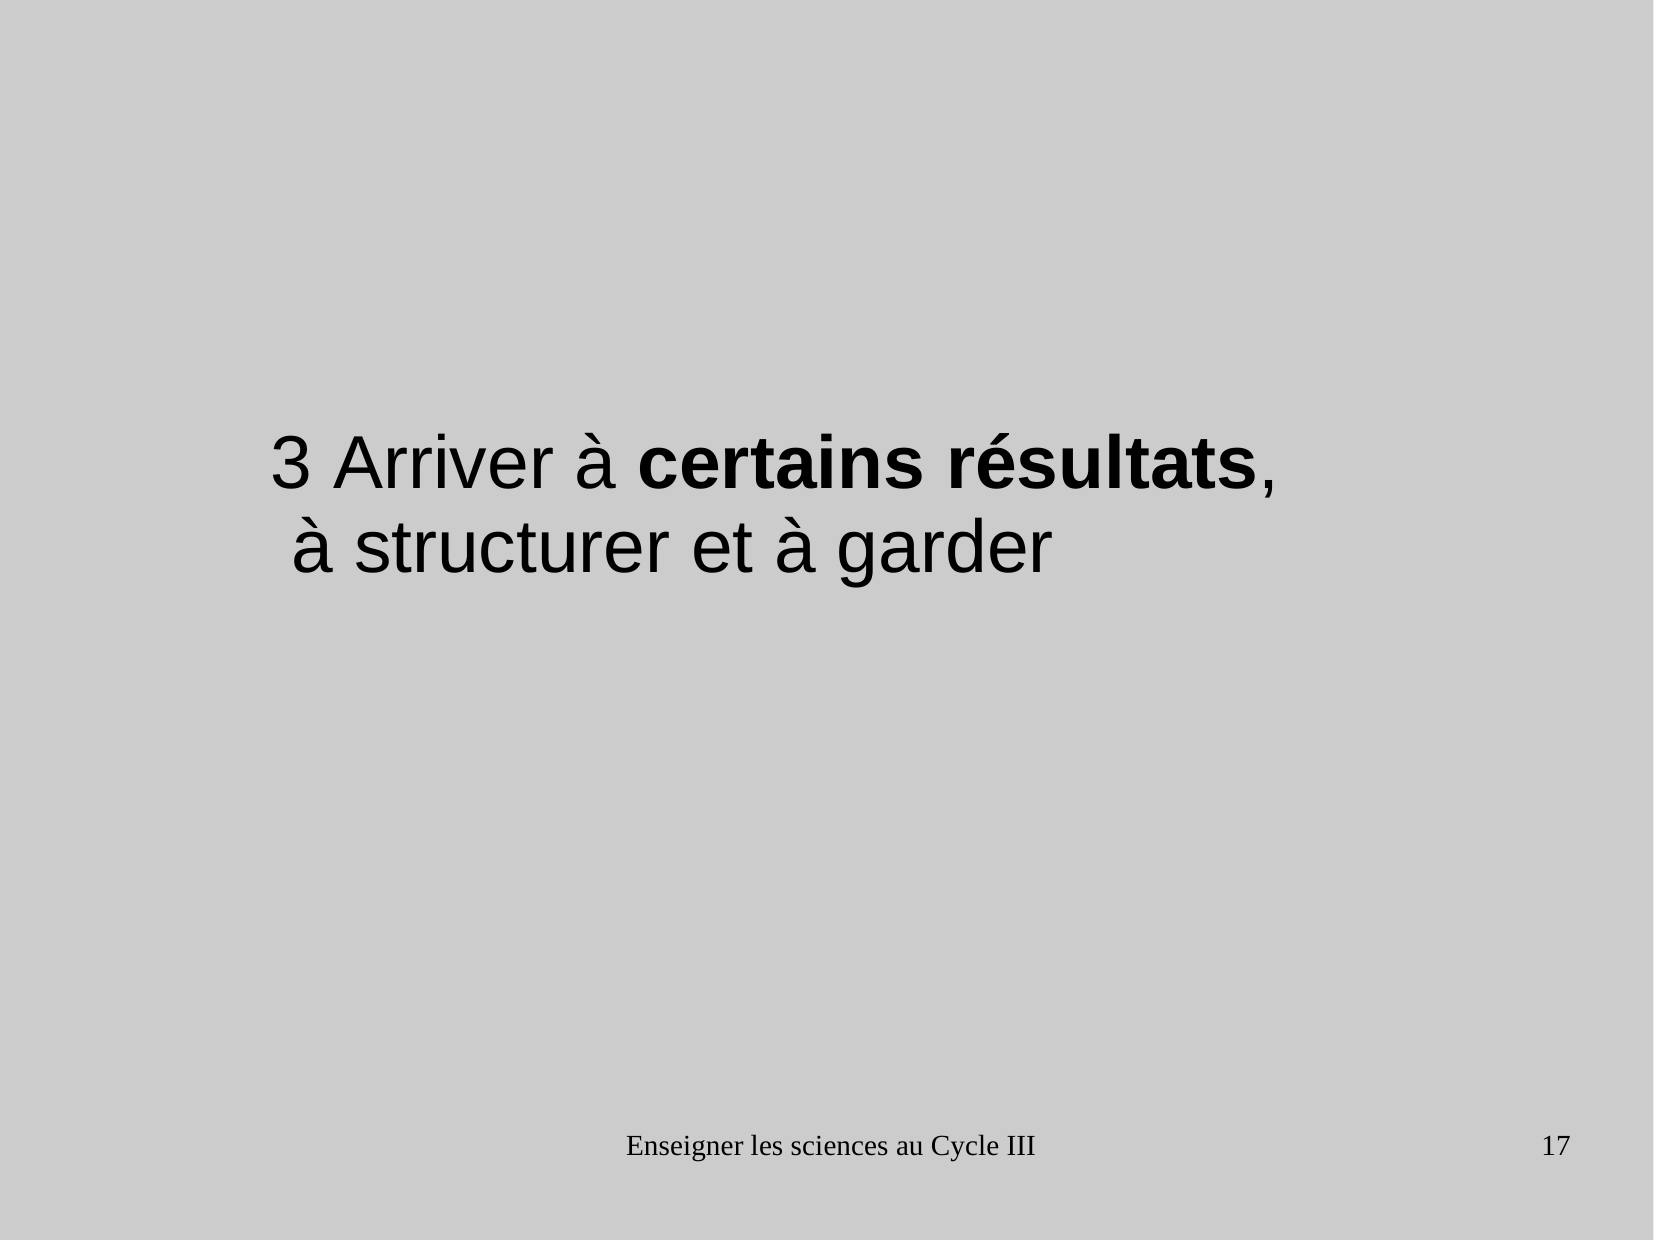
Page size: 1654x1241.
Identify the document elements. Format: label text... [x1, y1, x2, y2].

text_box 3 Arriver à certains résultats, à structurer et à garder [256, 413, 1291, 597]
